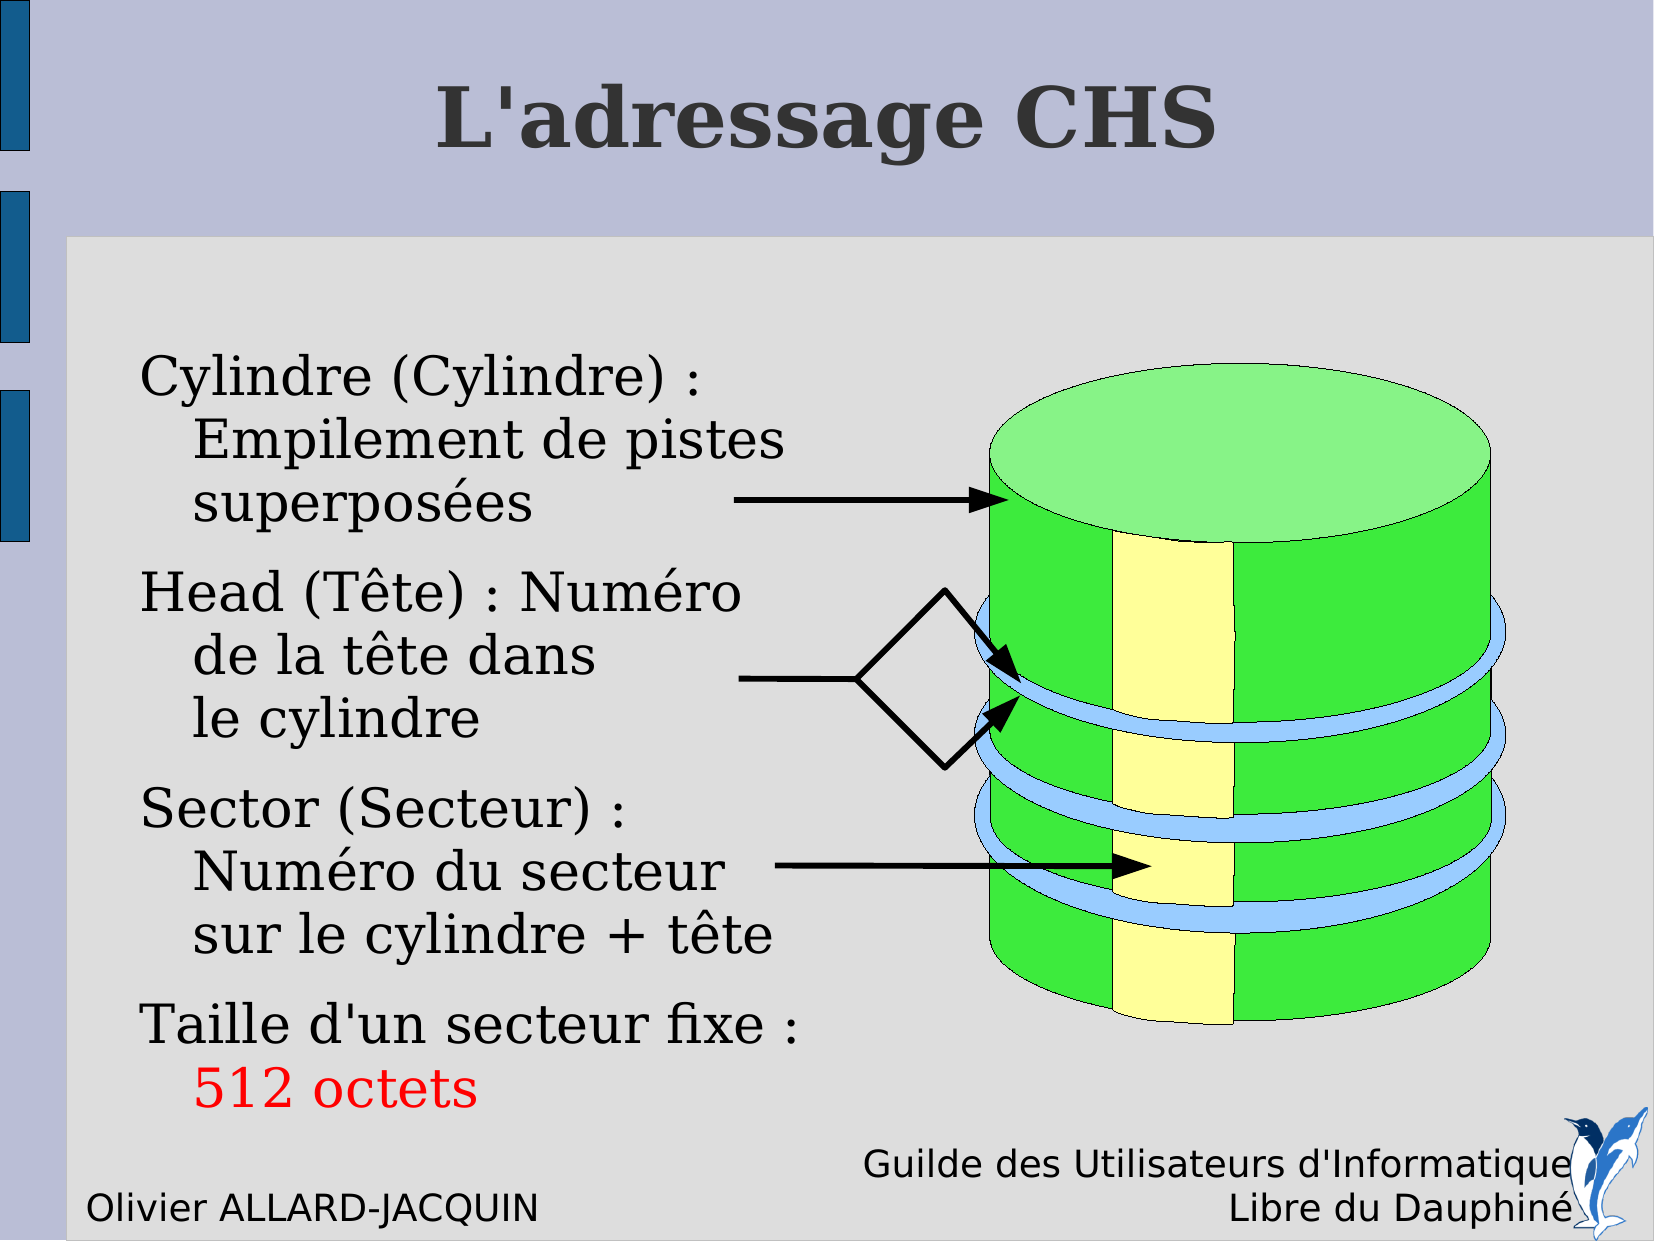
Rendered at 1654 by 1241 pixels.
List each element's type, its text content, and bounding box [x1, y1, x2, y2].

picture [1564, 1107, 1648, 1241]
list Cylindre (Cylindre) : Empilement de pistes superposées Head (Tête) : Numéro de la tête dans le cylindre Sector (Secteur) : Numéro du secteur sur le cylindre + tête Taille d'un secteur fixe : 512 octets [121, 344, 811, 1127]
text_box [974, 458, 1506, 1025]
title L'adressage CHS [121, 14, 1534, 222]
